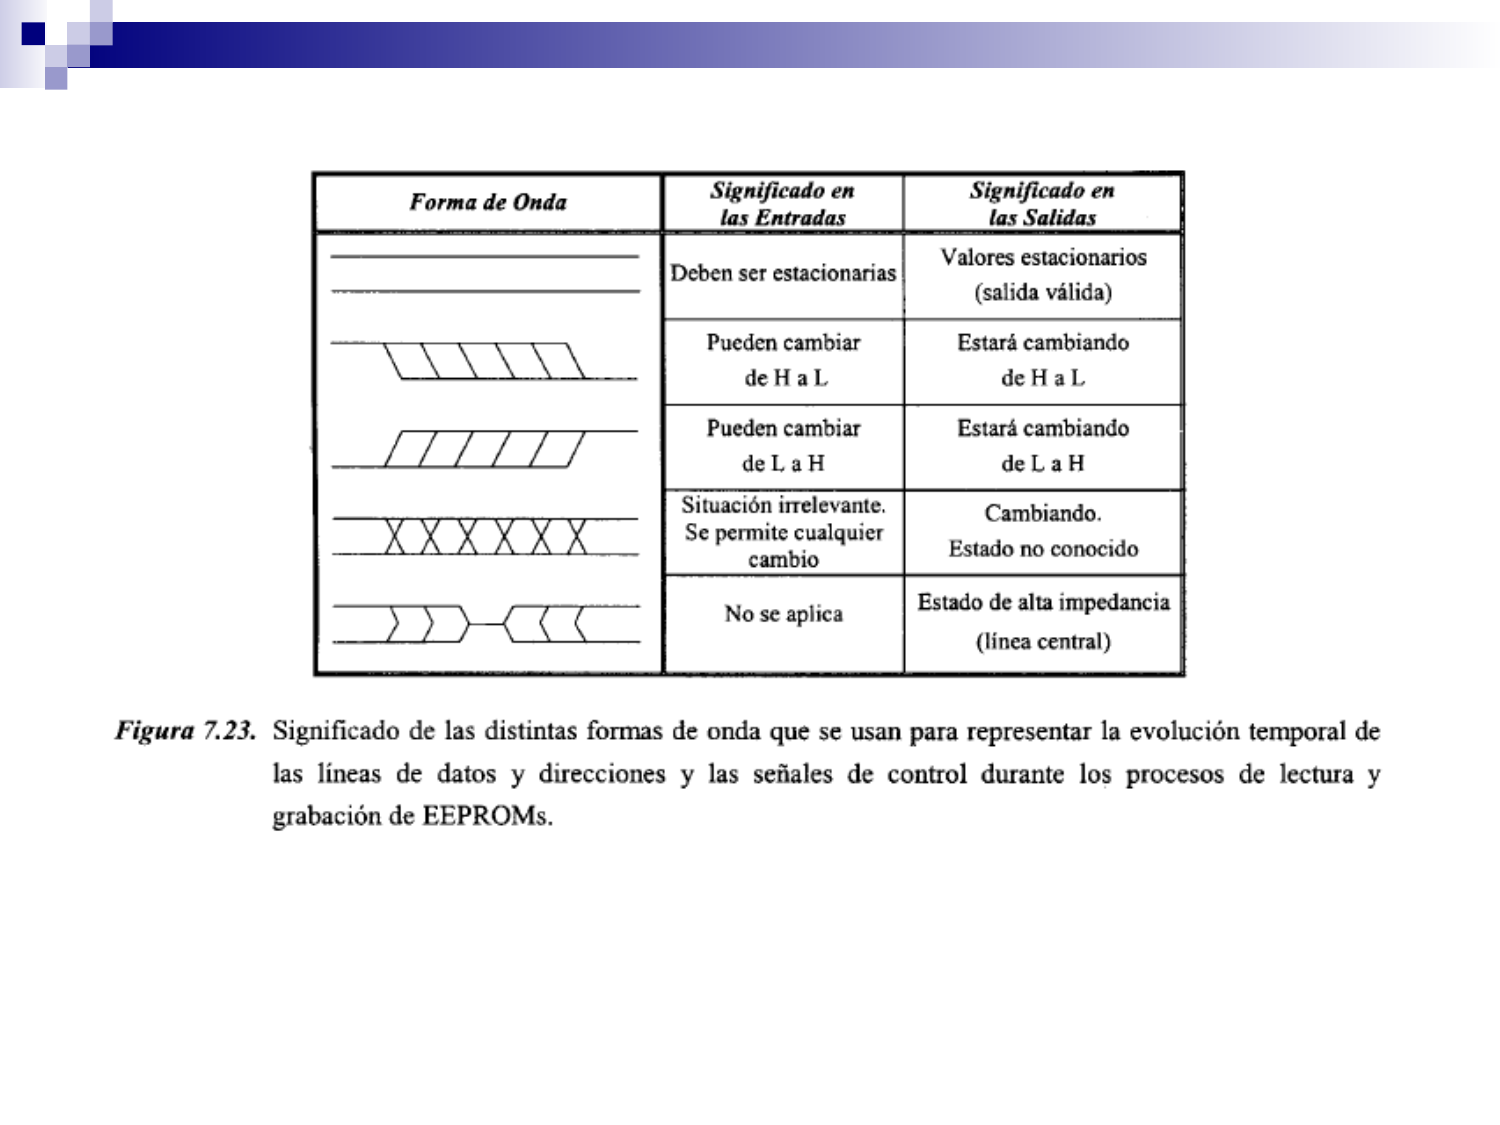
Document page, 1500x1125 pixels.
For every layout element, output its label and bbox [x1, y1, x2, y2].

picture [88, 148, 1436, 895]
